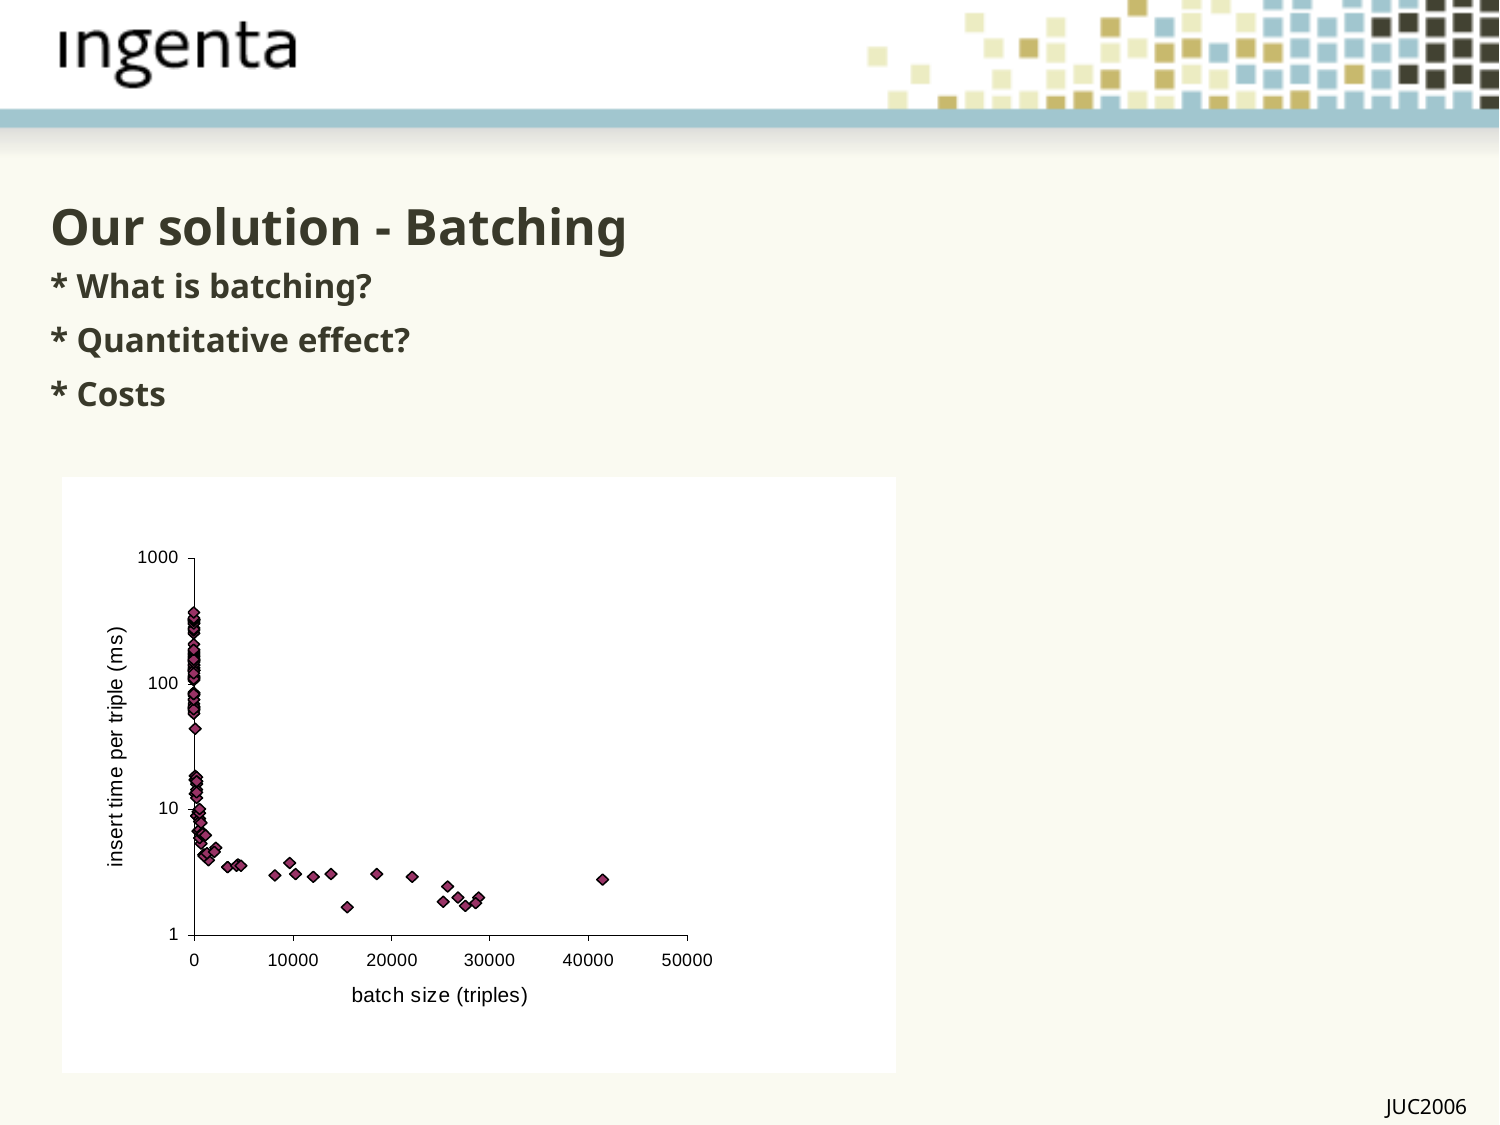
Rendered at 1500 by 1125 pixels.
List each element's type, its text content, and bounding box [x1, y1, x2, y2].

picture [0, 0, 1499, 1125]
title Our solution - Batching [50, 187, 1375, 262]
list * What is batching? * Quantitative effect? * Costs [50, 262, 1375, 975]
